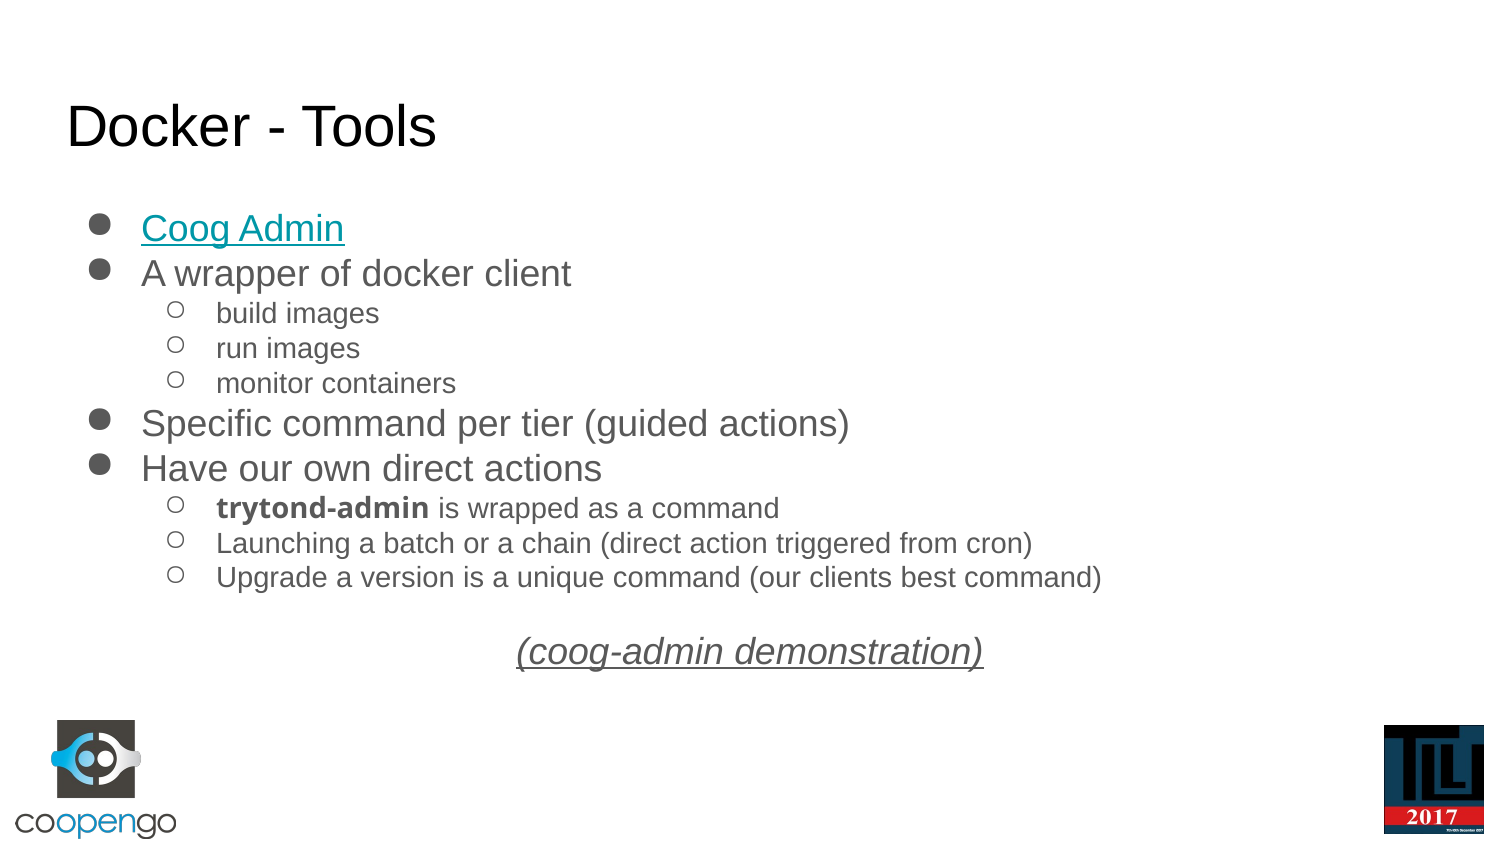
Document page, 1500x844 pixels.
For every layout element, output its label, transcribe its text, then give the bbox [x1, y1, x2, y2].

title Docker - Tools [51, 72, 1449, 167]
list Coog Admin A wrapper of docker client build images run images monitor containers Specific command per tier (guided actions) Have our own direct actions trytond-admin is wrapped as a command Launching a batch or a chain (direct action triggered from cron) Upgrade a version is a unique command (our clients best command) (coog-admin demonstration) [51, 189, 1449, 750]
picture [15, 720, 176, 839]
picture [1384, 725, 1484, 834]
picture [81, 817, 94, 830]
